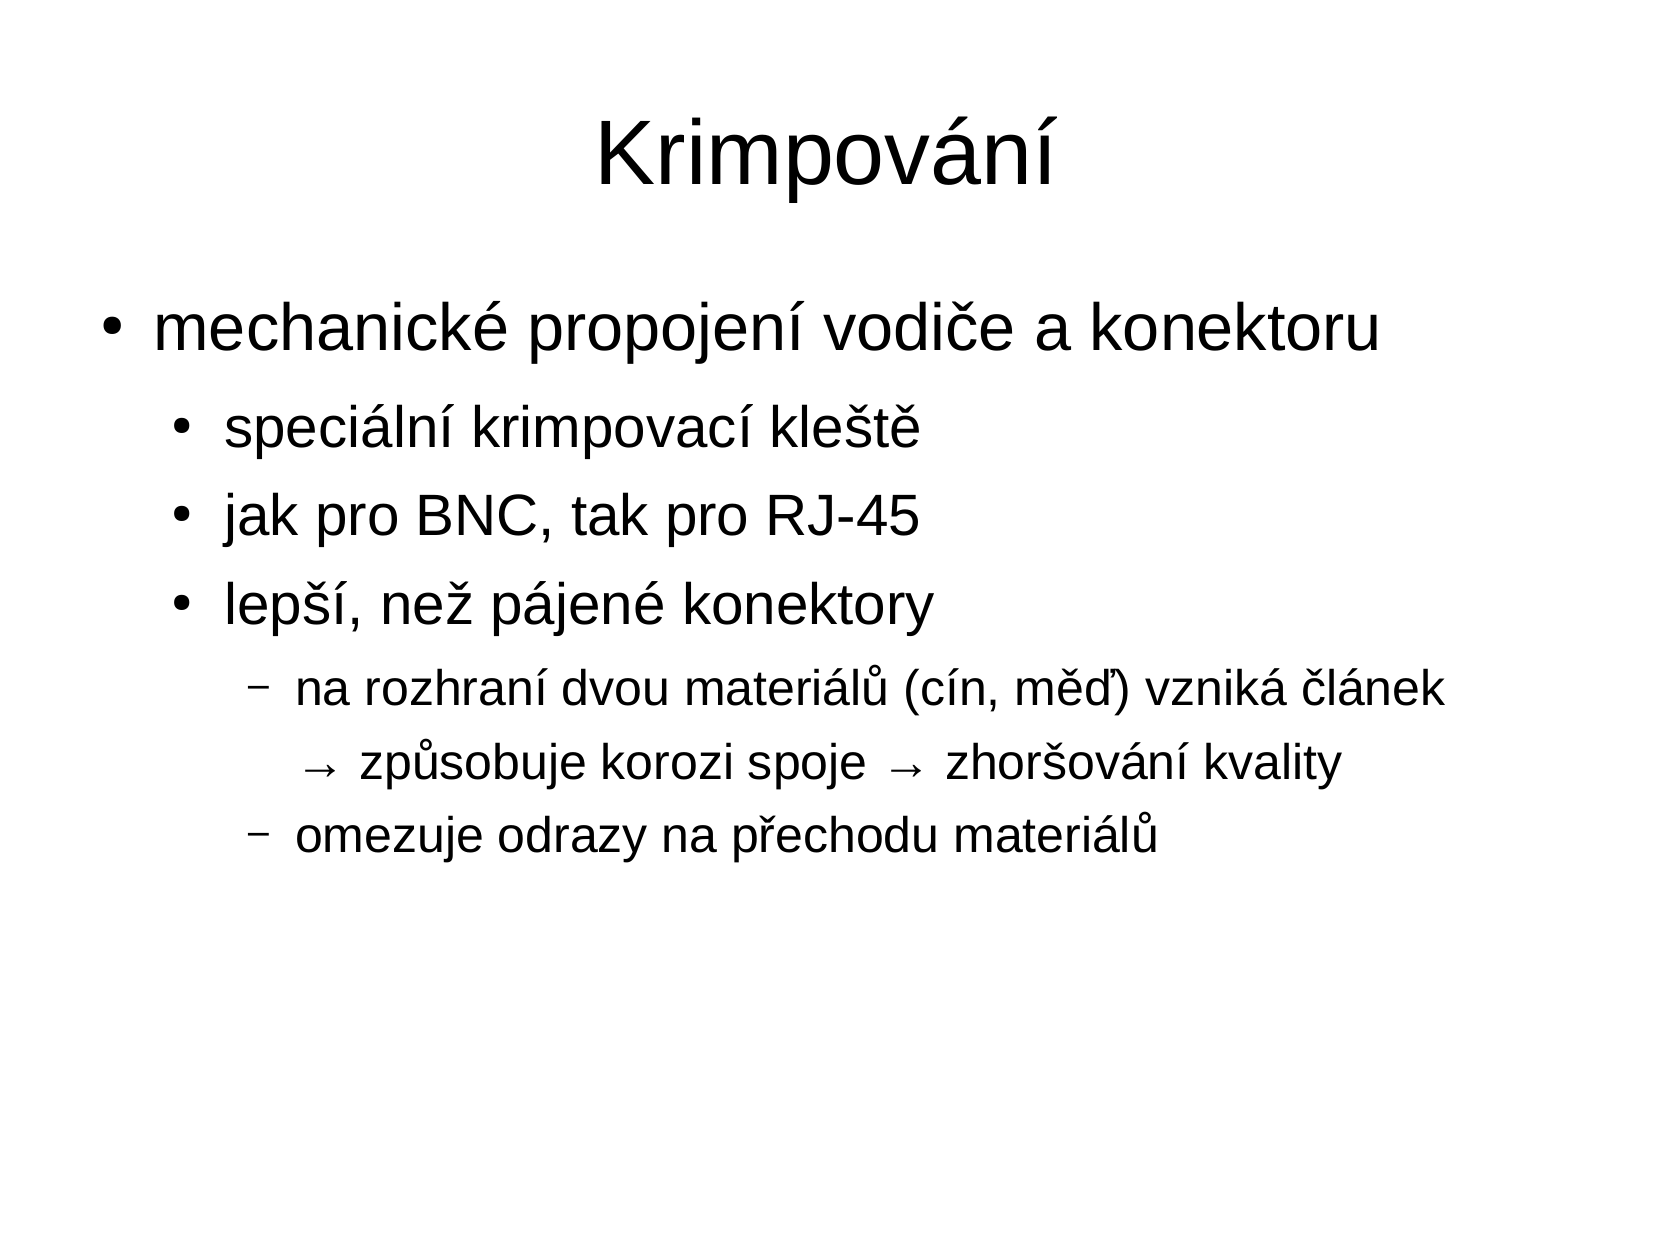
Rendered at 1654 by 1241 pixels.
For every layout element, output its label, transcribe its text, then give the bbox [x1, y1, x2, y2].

list mechanické propojení vodiče a konektoru speciální krimpovací kleště jak pro BNC, tak pro RJ-45 lepší, než pájené konektory na rozhraní dvou materiálů (cín, měď) vzniká článek → způsobuje korozi spoje → zhoršování kvality omezuje odrazy na přechodu materiálů [82, 290, 1571, 1109]
title Krimpování [82, 49, 1571, 257]
